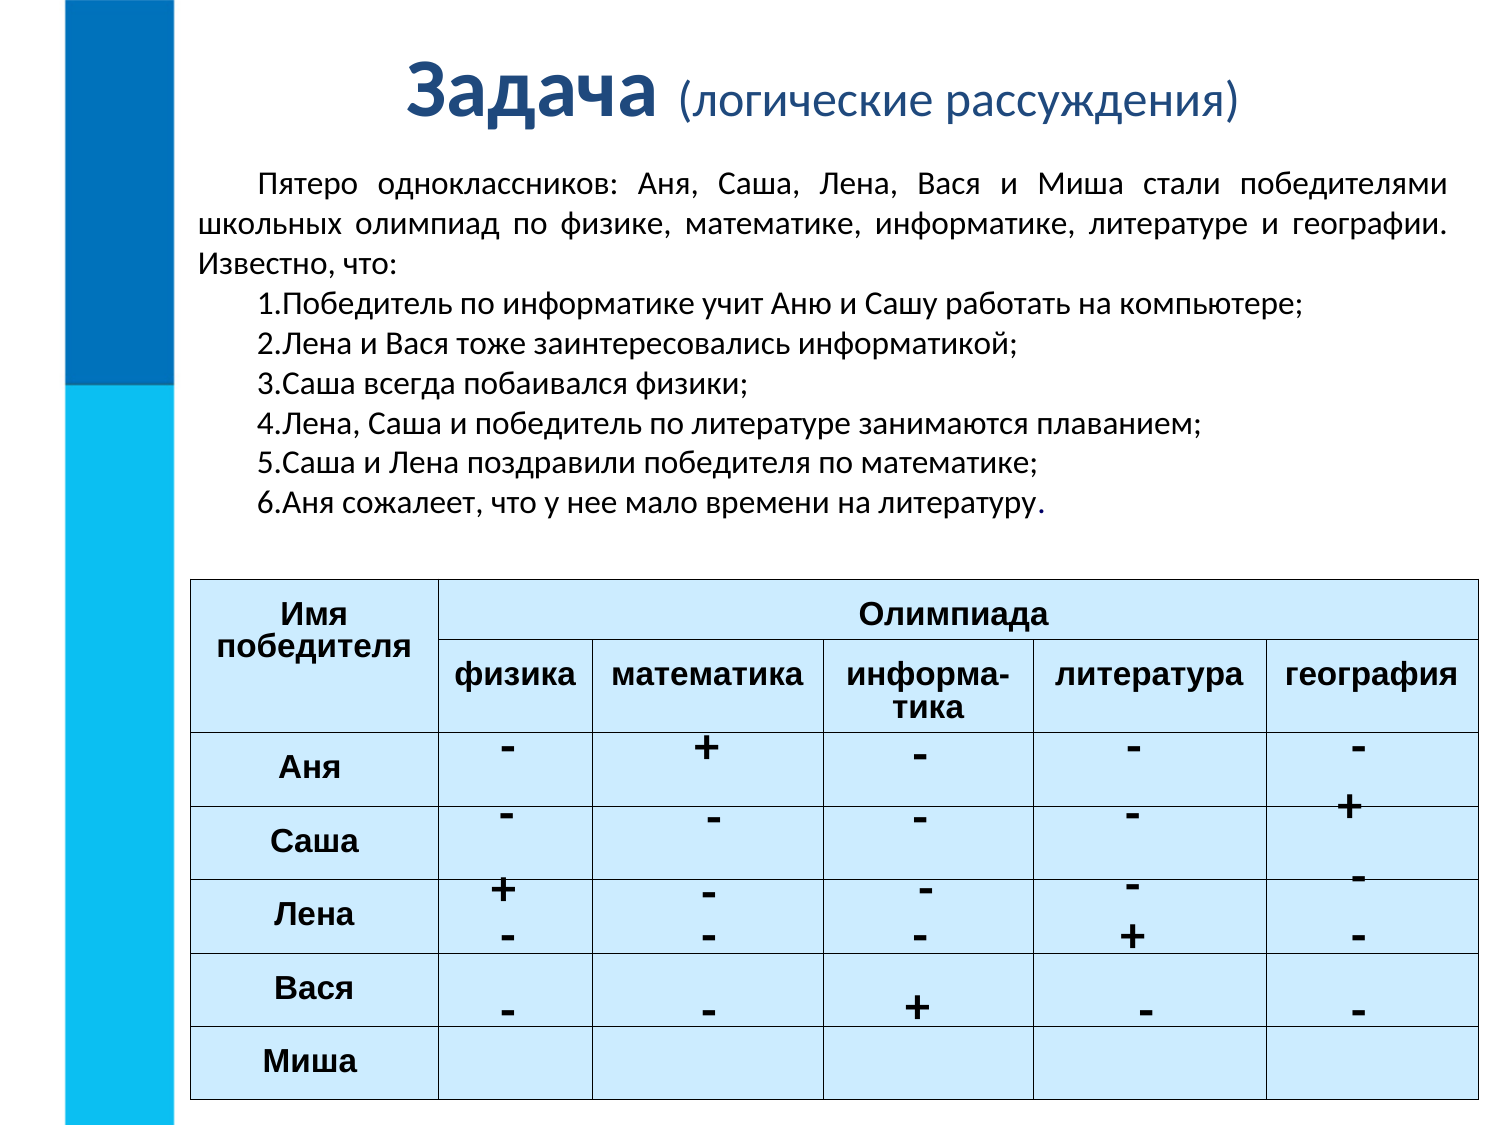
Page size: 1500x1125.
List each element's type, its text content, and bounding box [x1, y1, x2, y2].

table_header Имя победителя [191, 580, 438, 732]
table_cell [1034, 733, 1266, 806]
table_cell математика [593, 640, 823, 732]
text_box - [897, 803, 945, 849]
text_box + [1105, 921, 1165, 967]
table_cell [1034, 807, 1266, 879]
table_cell Вася [191, 954, 438, 1026]
table_cell география [1267, 640, 1478, 732]
text_box Задача (логические рассуждения) [171, 30, 1477, 135]
table_cell [1267, 807, 1478, 879]
text_box - [1110, 798, 1158, 845]
table_cell [824, 733, 1033, 806]
text_box + [890, 992, 957, 1038]
table_cell физика [439, 640, 592, 732]
table_cell [1034, 954, 1266, 1026]
table_cell [439, 880, 592, 953]
text_box - [686, 921, 734, 967]
table_cell Миша [191, 1027, 438, 1099]
text_box - [1111, 732, 1159, 778]
table_cell [439, 733, 592, 806]
text_box - [903, 873, 951, 920]
text_box - [691, 803, 739, 849]
text_box - [1110, 869, 1158, 915]
text_box - [897, 739, 945, 785]
text_box + [1322, 791, 1382, 837]
table_cell [1267, 880, 1478, 953]
text_box - [897, 921, 945, 967]
table_cell [1034, 1027, 1266, 1099]
table_cell [734, 880, 823, 953]
text_box - [485, 921, 533, 967]
table_cell Лена [191, 880, 438, 953]
table_cell информа-тика [824, 640, 1033, 732]
table_cell [824, 807, 1033, 879]
text_box - [484, 798, 532, 845]
text_box + [476, 873, 530, 920]
table_cell [1267, 954, 1478, 1026]
text_box - [686, 878, 734, 921]
text_box - [485, 996, 533, 1042]
table_cell [439, 954, 592, 1026]
text_box - [1336, 732, 1384, 778]
table_header Олимпиада [439, 580, 1478, 639]
text_box - [1336, 996, 1384, 1042]
table_cell [824, 954, 1033, 1026]
text_box - [1123, 996, 1171, 1042]
table_cell [593, 1027, 823, 1099]
table_cell Саша [191, 807, 438, 879]
table_cell литература [1034, 640, 1266, 732]
picture [0, 0, 1500, 1125]
table_cell [593, 733, 823, 806]
text_box Пятеро одноклассников: Аня, Саша, Лена, Вася и Миша стали победителями школьных олимпиад по физике, математике, информатике, литературе и географии. Известно, что: Победитель по информатике учит Аню и Сашу работать на компьютере; Лена и Вася тоже заинтересовались информатикой; Саша всегда побаивался физики; Лена, Саша и победитель по литературе занимаются плаванием; Саша и Лена поздравили победителя по математике; Аня сожалеет, что у нее мало времени на литературу. [183, 153, 1465, 529]
text_box - [1336, 921, 1384, 967]
table_cell [1267, 1027, 1478, 1099]
table_cell [1034, 880, 1266, 953]
table_cell [593, 954, 823, 1026]
text_box - [686, 996, 734, 1042]
text_box + [679, 732, 739, 778]
table_cell [593, 880, 686, 953]
text_box - [485, 732, 533, 778]
table_cell Аня [191, 733, 438, 806]
text_box - [1336, 862, 1384, 908]
table_cell [593, 807, 823, 879]
table_cell [824, 1027, 1033, 1099]
table_cell [824, 880, 1033, 953]
table_cell [439, 1027, 592, 1099]
table_cell [1267, 733, 1478, 806]
table_cell [439, 807, 592, 879]
